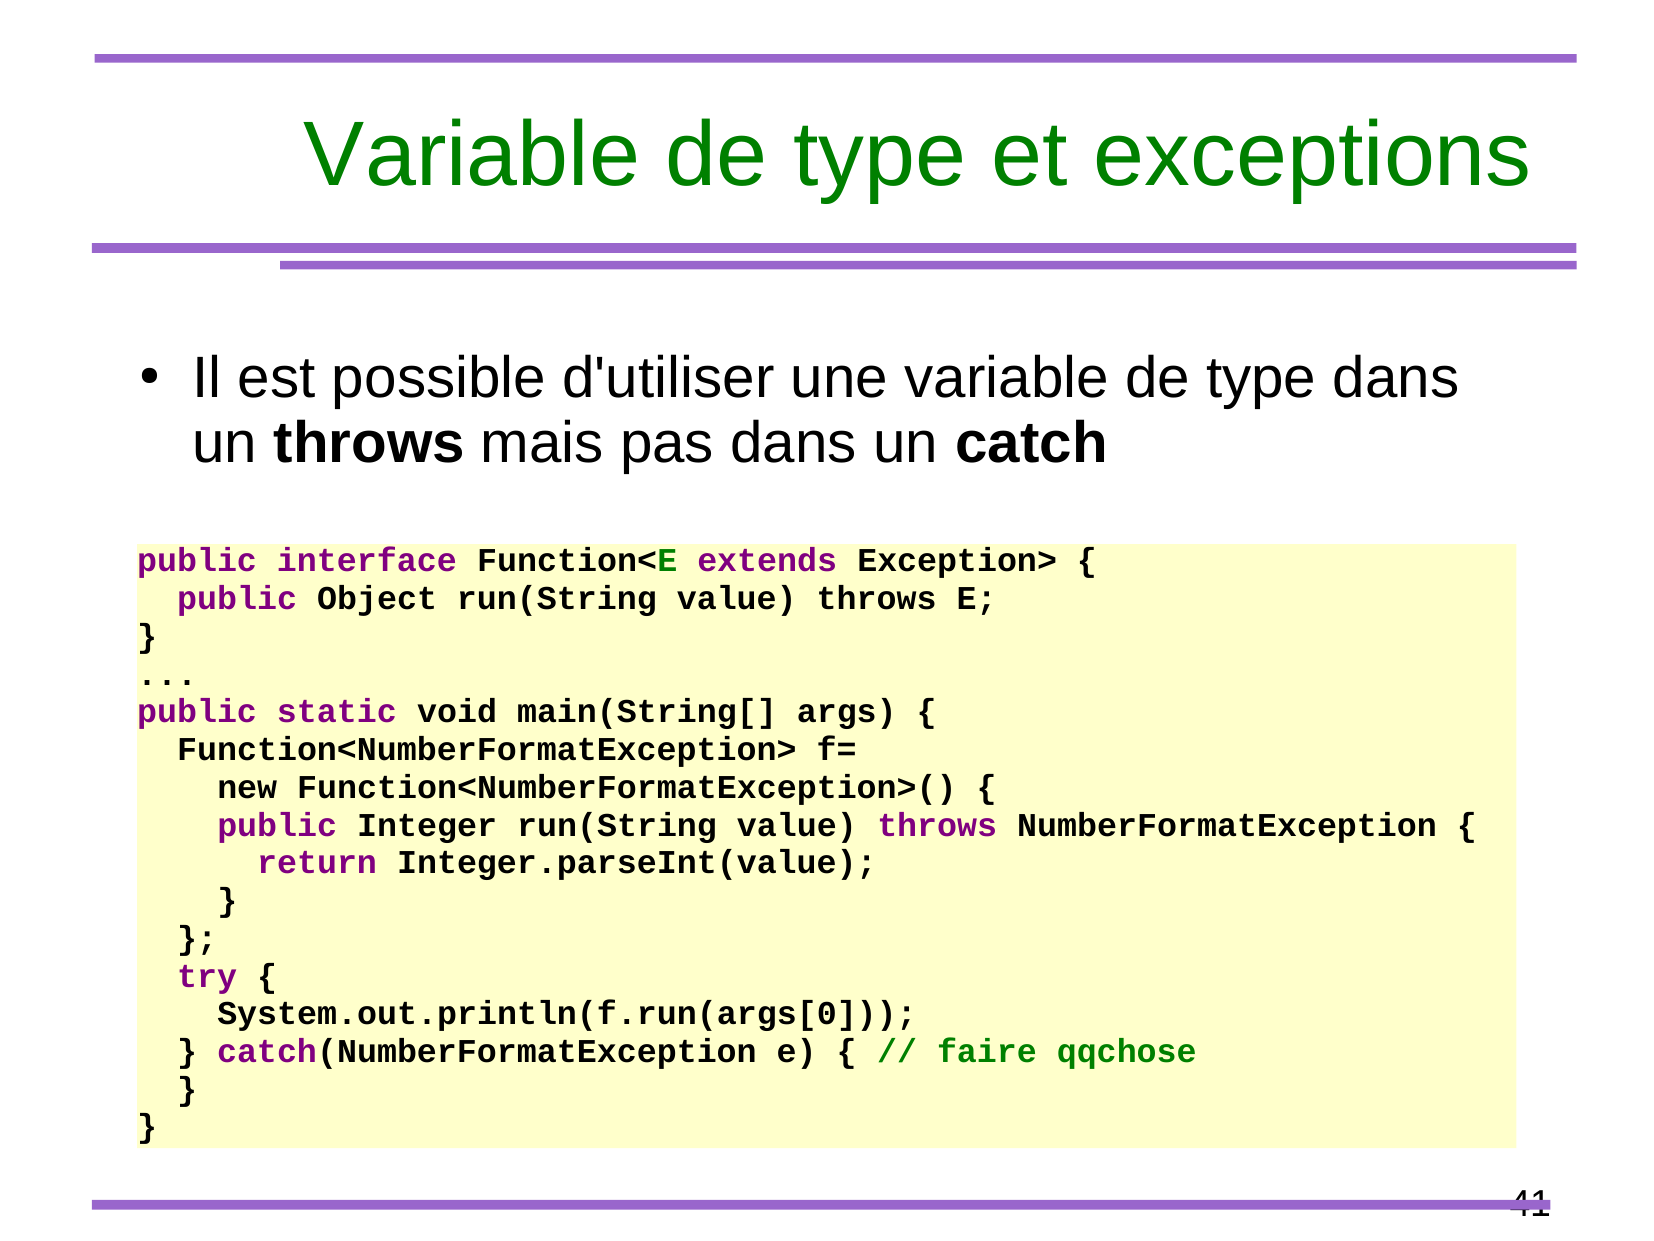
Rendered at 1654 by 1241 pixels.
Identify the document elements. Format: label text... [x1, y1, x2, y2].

title Variable de type et exceptions [121, 49, 1534, 257]
text_box public interface Function<E extends Exception> { public Object run(String value) throws E; } ... public static void main(String[] args) { Function<NumberFormatException> f= new Function<NumberFormatException>() { public Integer run(String value) throws NumberFormatException { return Integer.parseInt(value); } }; try { System.out.println(f.run(args[0])); } catch(NumberFormatException e) { // faire qqchose } } [137, 544, 1517, 1149]
list Il est possible d'utiliser une variable de type dans un throws mais pas dans un catch [121, 344, 1534, 1127]
